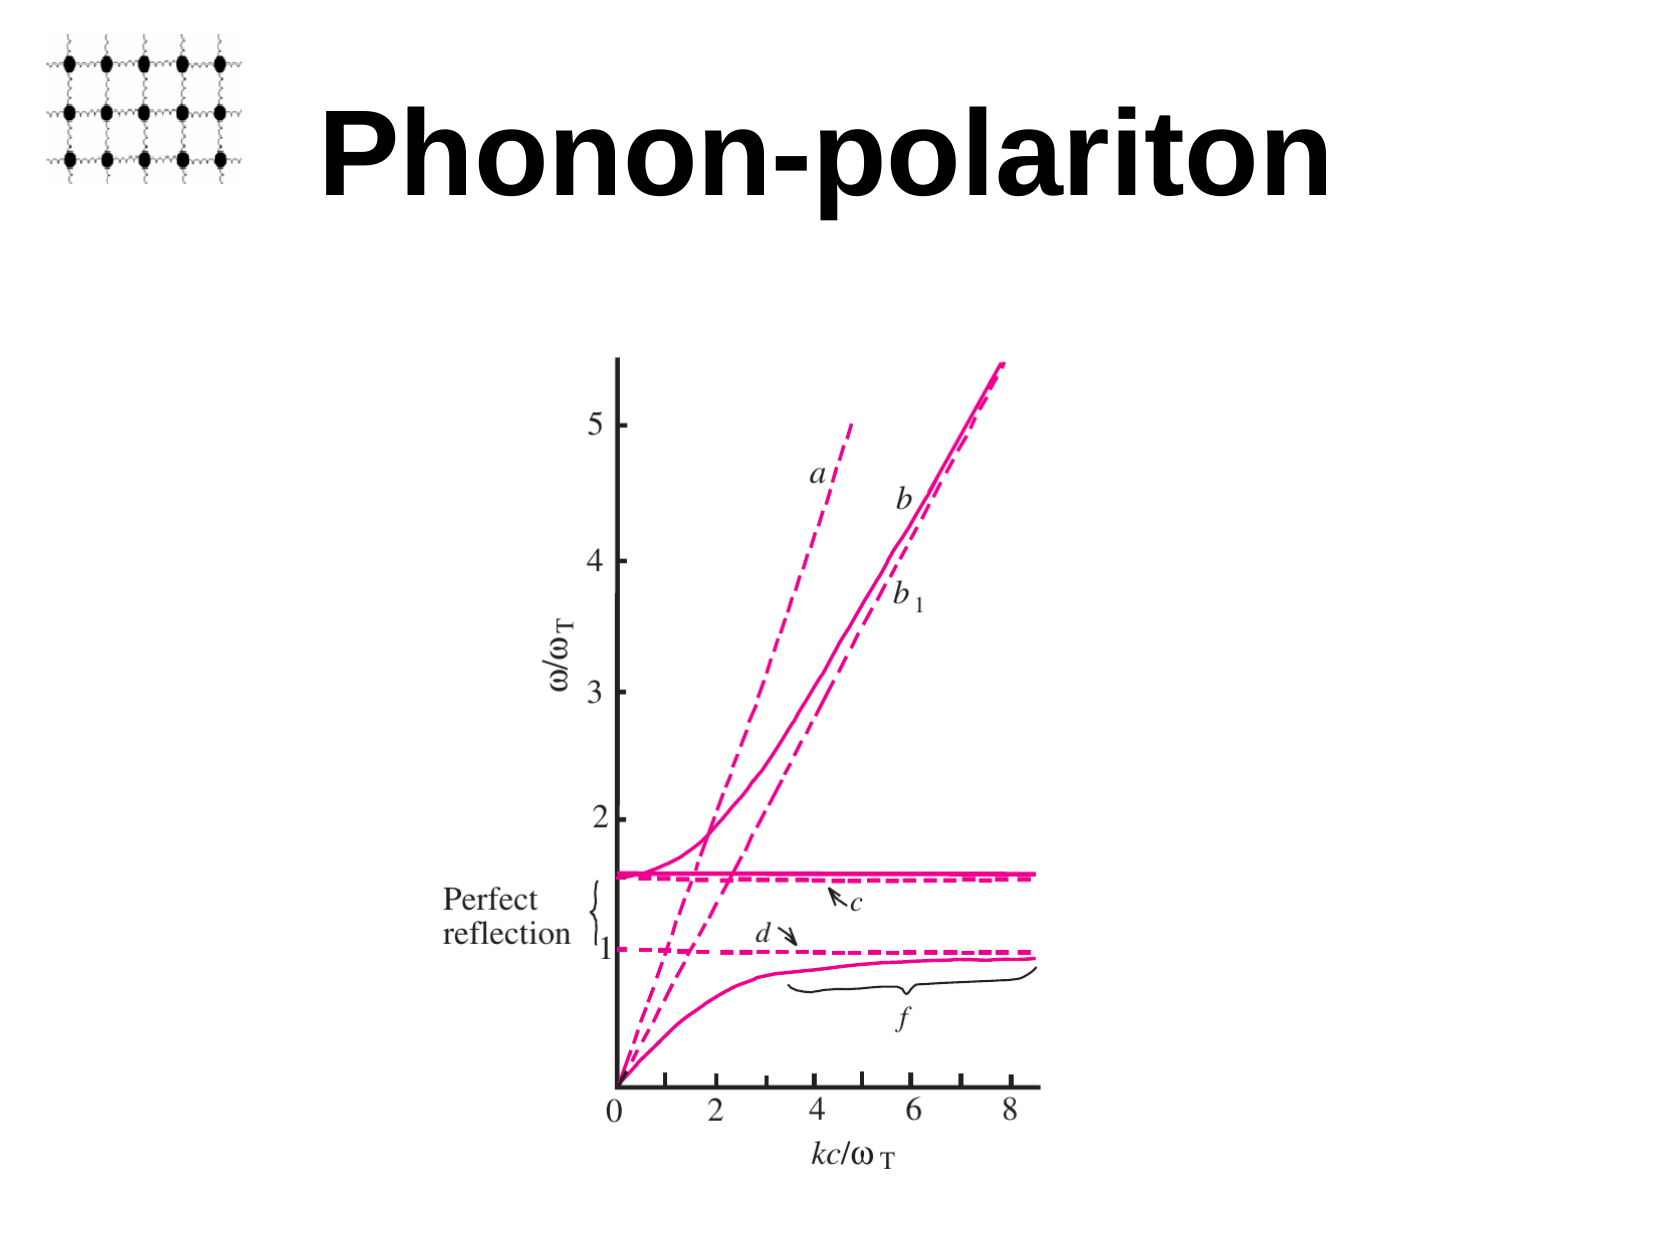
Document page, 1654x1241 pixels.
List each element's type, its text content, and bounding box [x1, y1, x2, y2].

title Phonon-polariton [82, 49, 1571, 257]
picture [433, 318, 1075, 1193]
picture [11, 12, 245, 189]
